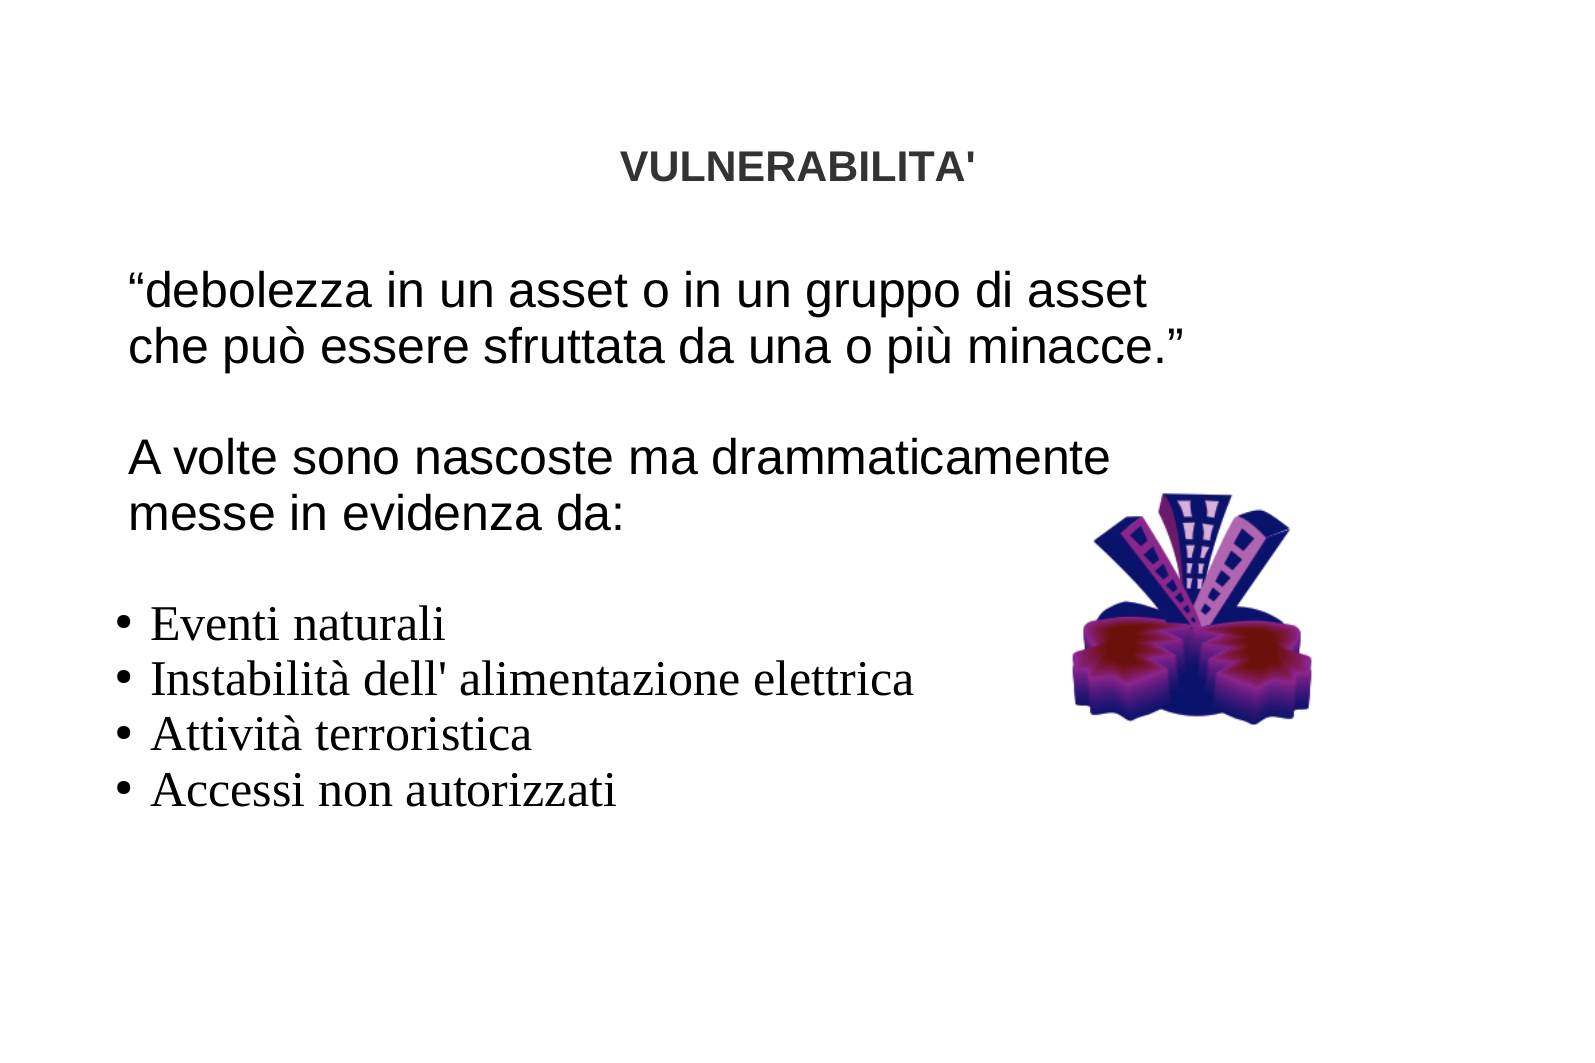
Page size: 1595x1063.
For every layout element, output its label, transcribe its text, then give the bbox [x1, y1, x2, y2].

text_box “debolezza in un asset o in un gruppo di asset che può essere sfruttata da una o più minacce.” A volte sono nascoste ma drammaticamente messe in evidenza da: [113, 255, 1236, 570]
title VULNERABILITA' [117, 78, 1479, 256]
picture [1046, 472, 1329, 734]
subtitle Eventi naturali Instabilità dell' alimentazione elettrica Attività terroristica Accessi non autorizzati [114, 481, 1477, 1063]
